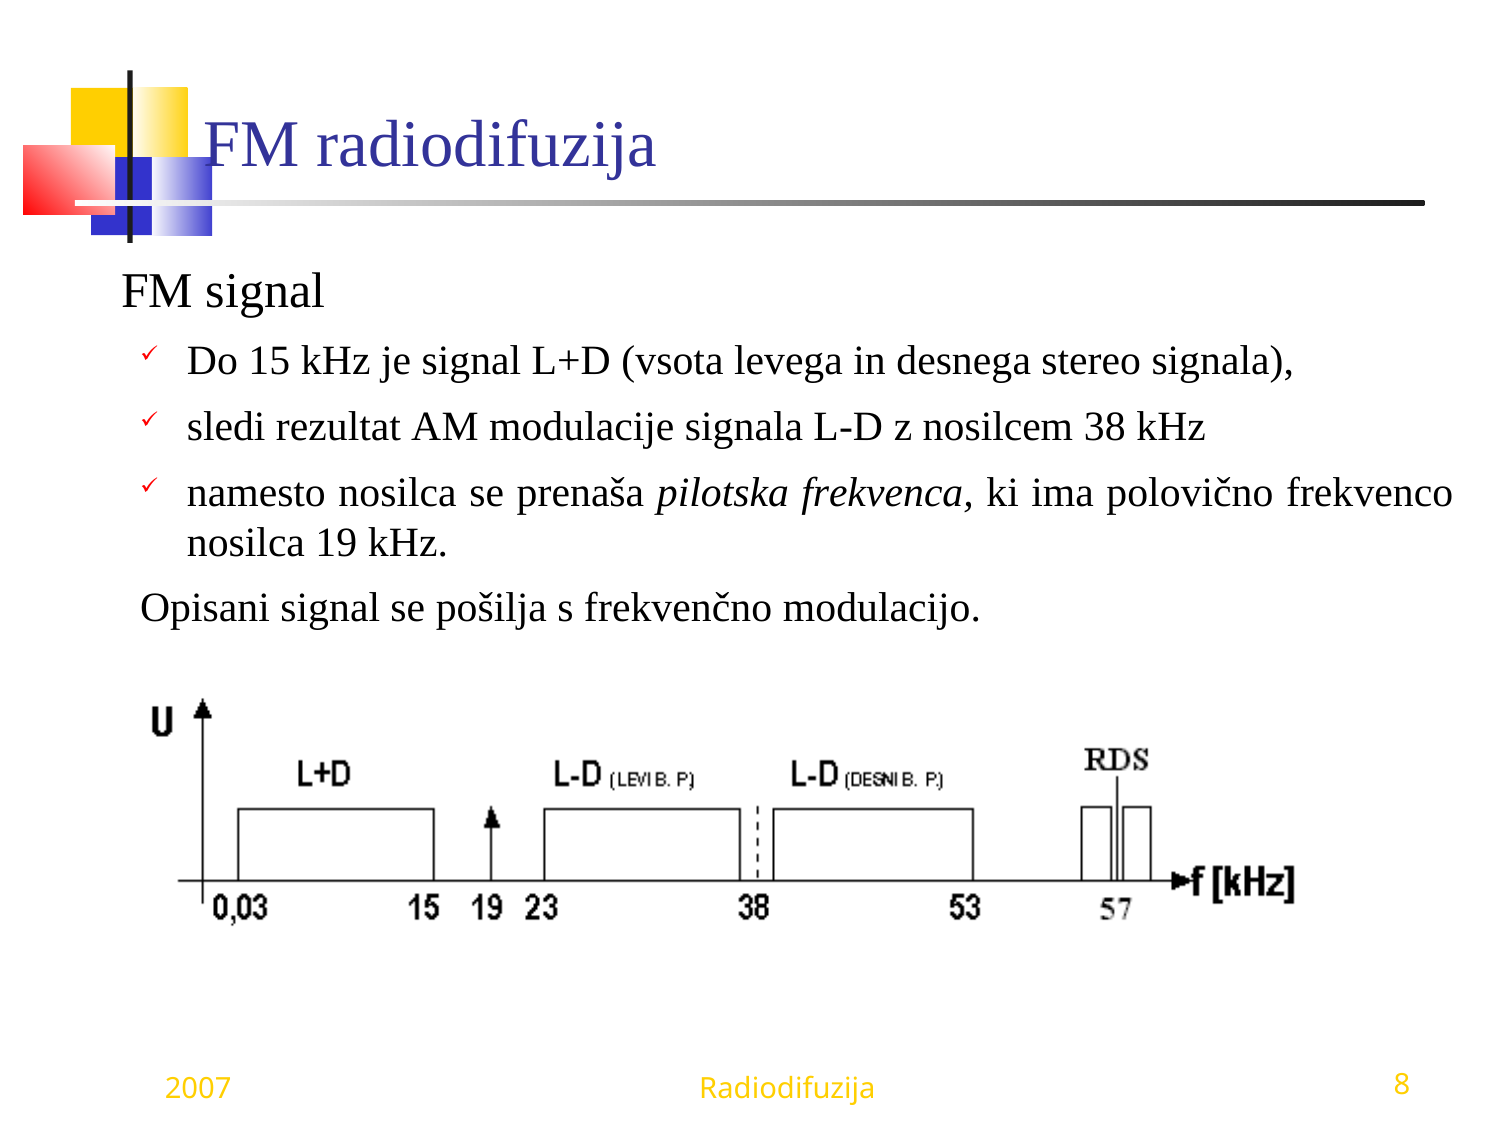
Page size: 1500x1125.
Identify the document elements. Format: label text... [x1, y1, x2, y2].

text_box 2007 [150, 1037, 463, 1113]
picture [137, 687, 1326, 954]
title FM radiodifuzija [188, 92, 1468, 188]
text_box Radiodifuzija [549, 1037, 1026, 1113]
list FM signal Do 15 kHz je signal L+D (vsota levega in desnega stereo signala), sledi rezultat AM modulacije signala L-D z nosilcem 38 kHz namesto nosilca se prenaša pilotska frekvenca, ki ima polovično frekvenco nosilca 19 kHz. Opisani signal se pošilja s frekvenčno modulacijo. [50, 249, 1469, 745]
text_box <number> [1112, 1037, 1426, 1113]
